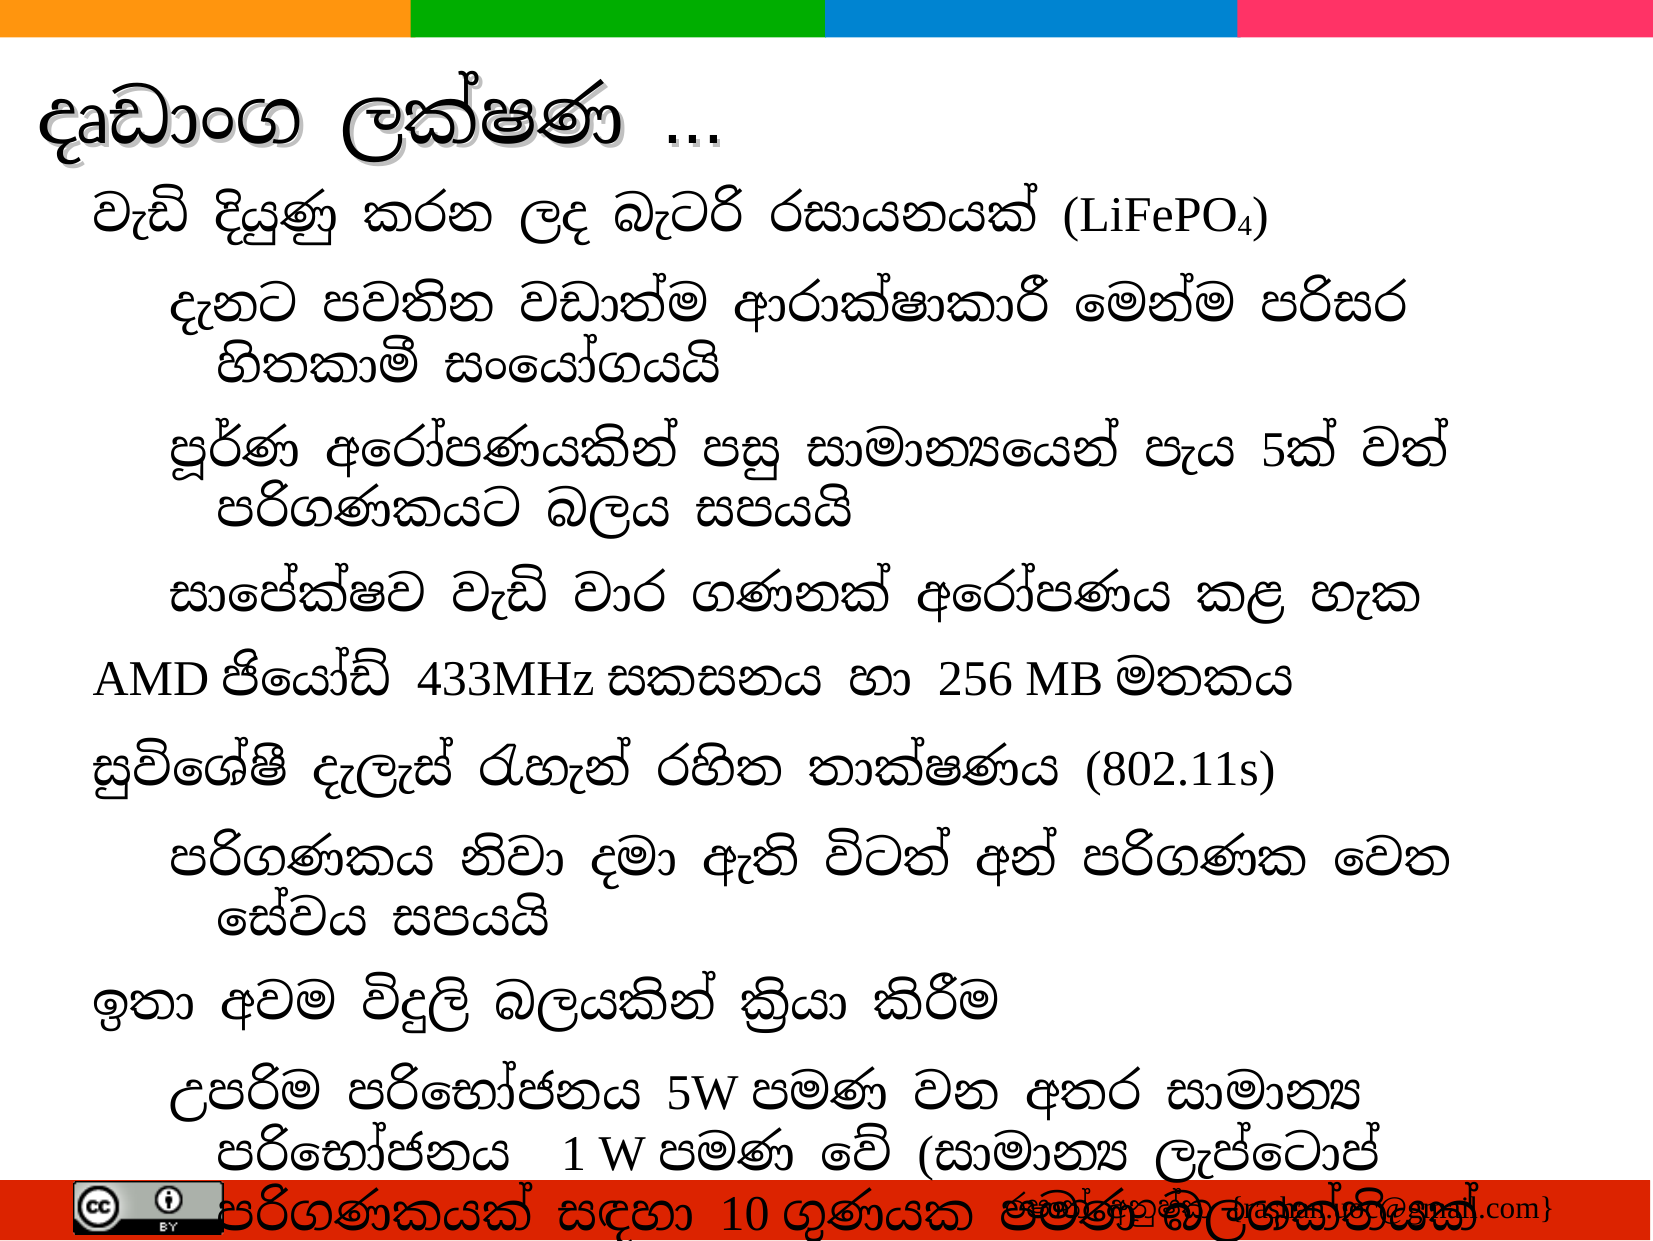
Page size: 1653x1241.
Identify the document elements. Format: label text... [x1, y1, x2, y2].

list වැඩි දියුණු කරන ලද බැටරි රසායනයක් (LiFePO4) දැනට පවතින වඩාත්ම ආරාක්ෂාකාරී මෙන්ම පරිසර හිතකාමී සංයෝගයයි පූර්ණ අරෝපණයකින් පසු සාමාන්‍යයෙන් පැය 5ක් වත් පරිගණකයට බලය සපයයි සාපේක්ෂව වැඩි වාර ගණනක් අරෝපණය කළ හැක AMD ජියෝඩ් 433MHz සකසනය හා 256 MB මතකය සුවිශේෂී දැලැස් රැහැන් රහිත තාක්ෂණය (802.11s) පරිගණකය නිවා දමා ඇති විටත් අන් පරිගණක වෙත සේවය සපයයි ඉතා අවම විදුලි බලයකින් ක්‍රියා කිරීම උපරිම පරිභෝජනය 5W පමණ වන අතර සාමාන්‍ය පරිභෝජනය 1 ‌‌W පමණ වේ (සාමාන්‍ය ලැප්ටොප් පරිගණකයක් සඳහා 10 ගුණයක පමණ බලශක්තියක් අවශ්‍ය වේ). [75, 183, 1576, 1174]
picture [73, 1181, 224, 1235]
title දෘඩාංග ලක්ෂණ ... [37, 61, 1613, 171]
